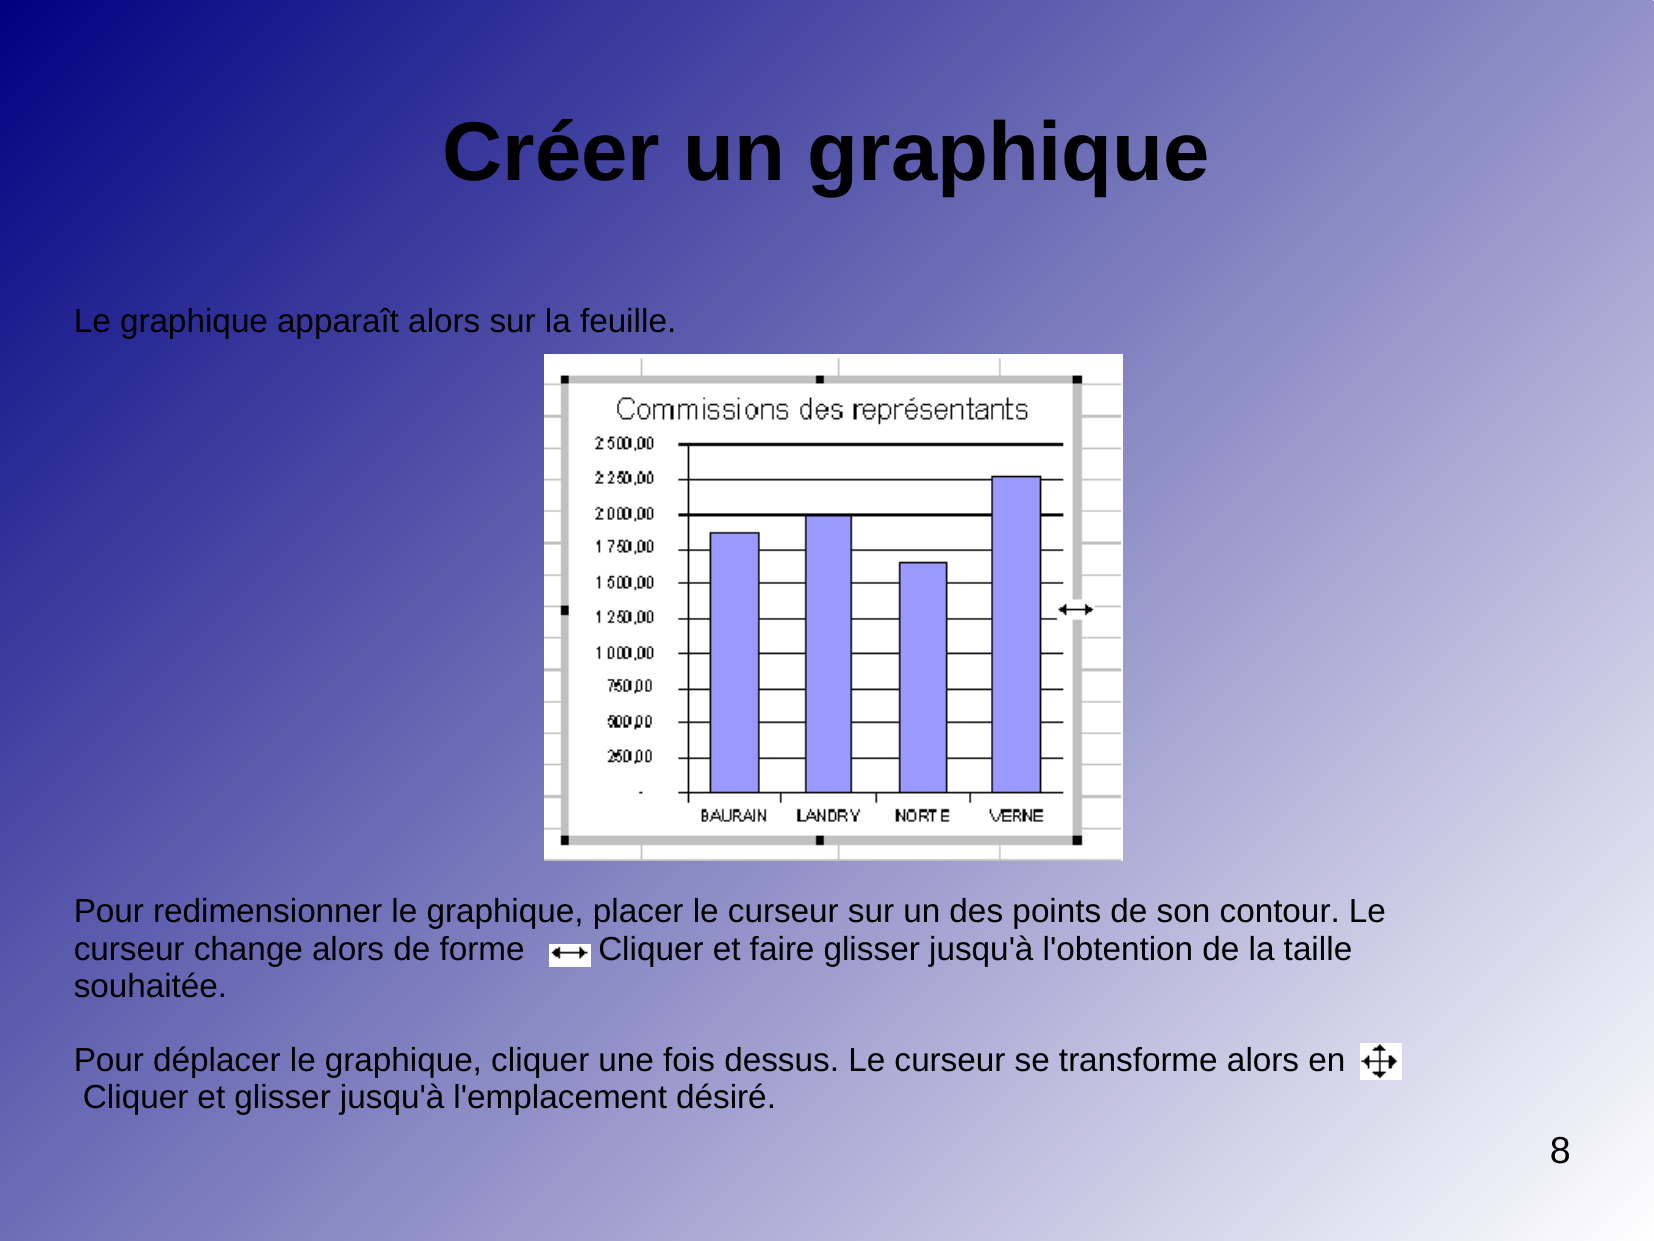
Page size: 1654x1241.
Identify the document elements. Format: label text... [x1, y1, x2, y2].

picture [544, 354, 1123, 861]
title Créer un graphique [82, 56, 1571, 250]
picture [1360, 1043, 1402, 1080]
picture [549, 944, 591, 967]
text_box Pour redimensionner le graphique, placer le curseur sur un des points de son contour. Le curseur change alors de forme Cliquer et faire glisser jusqu'à l'obtention de la taille souhaitée. Pour déplacer le graphique, cliquer une fois dessus. Le curseur se transforme alors en Cliquer et glisser jusqu'à l'emplacement désiré. [59, 885, 1418, 1125]
text_box Le graphique apparaît alors sur la feuille. [59, 295, 1477, 348]
